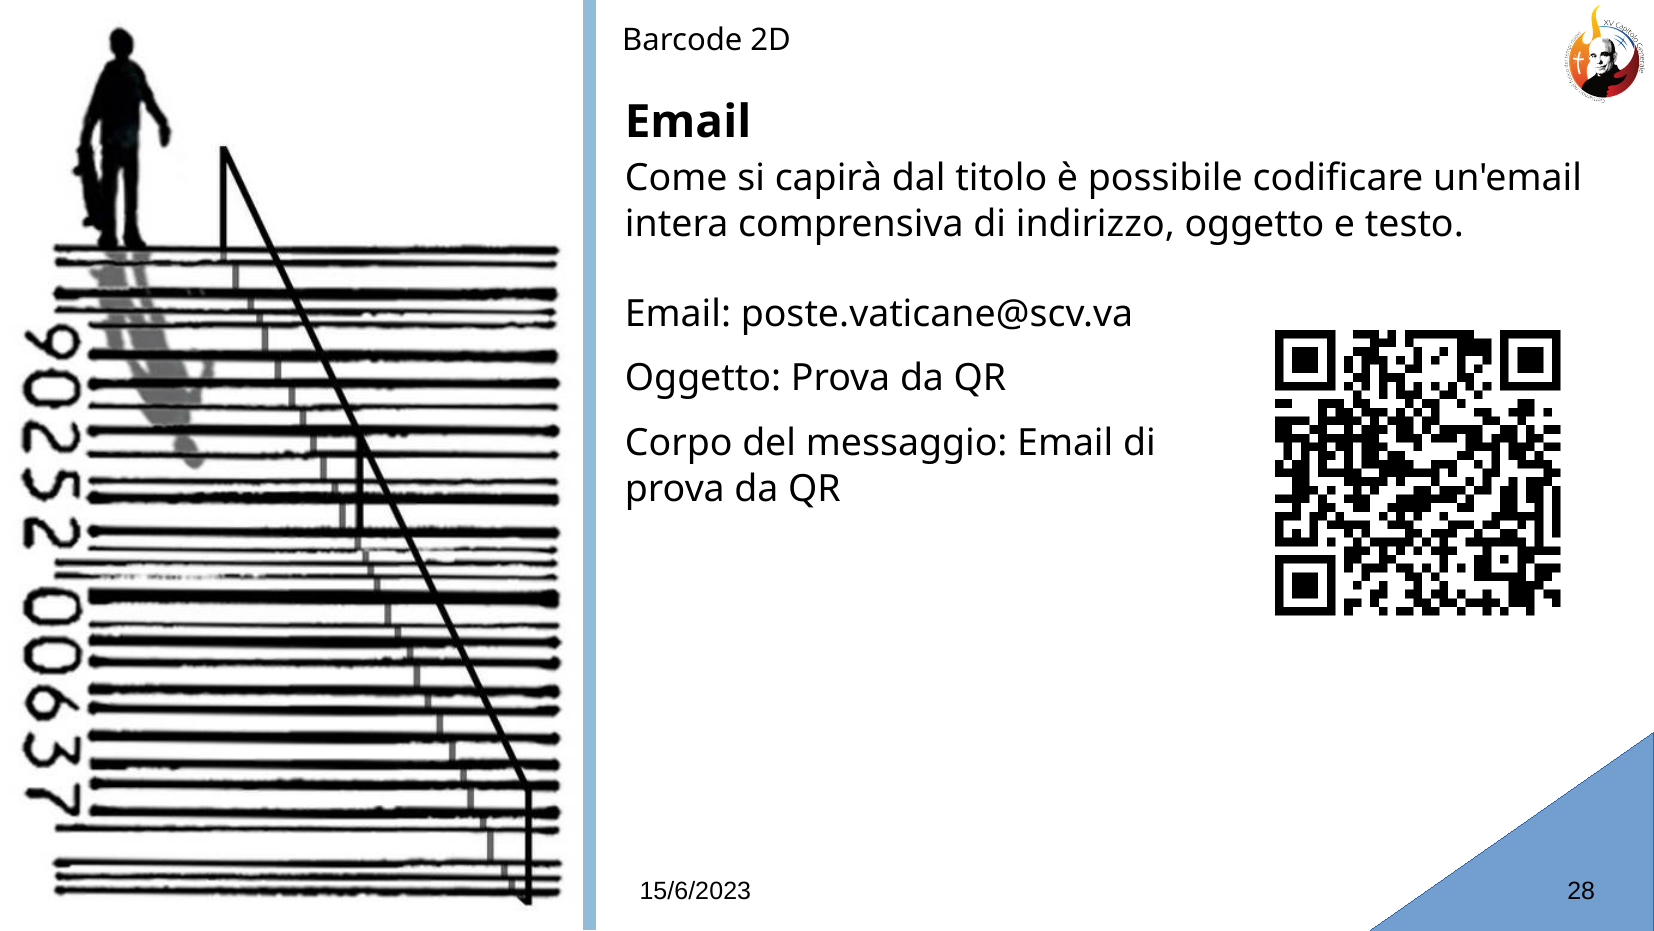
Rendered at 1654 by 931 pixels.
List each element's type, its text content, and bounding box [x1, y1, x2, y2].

list Come si capirà dal titolo è possibile codificare un'email intera comprensiva di indirizzo, oggetto e testo. [624, 153, 1621, 290]
title Email [624, 88, 1621, 148]
picture [0, 0, 583, 931]
picture [1240, 295, 1595, 650]
picture [1563, 4, 1646, 103]
text_box Barcode 2D [607, 9, 1340, 63]
list Email: poste.vaticane@scv.va Oggetto: Prova da QR Corpo del messaggio: Email di prova da QR [624, 289, 1205, 852]
